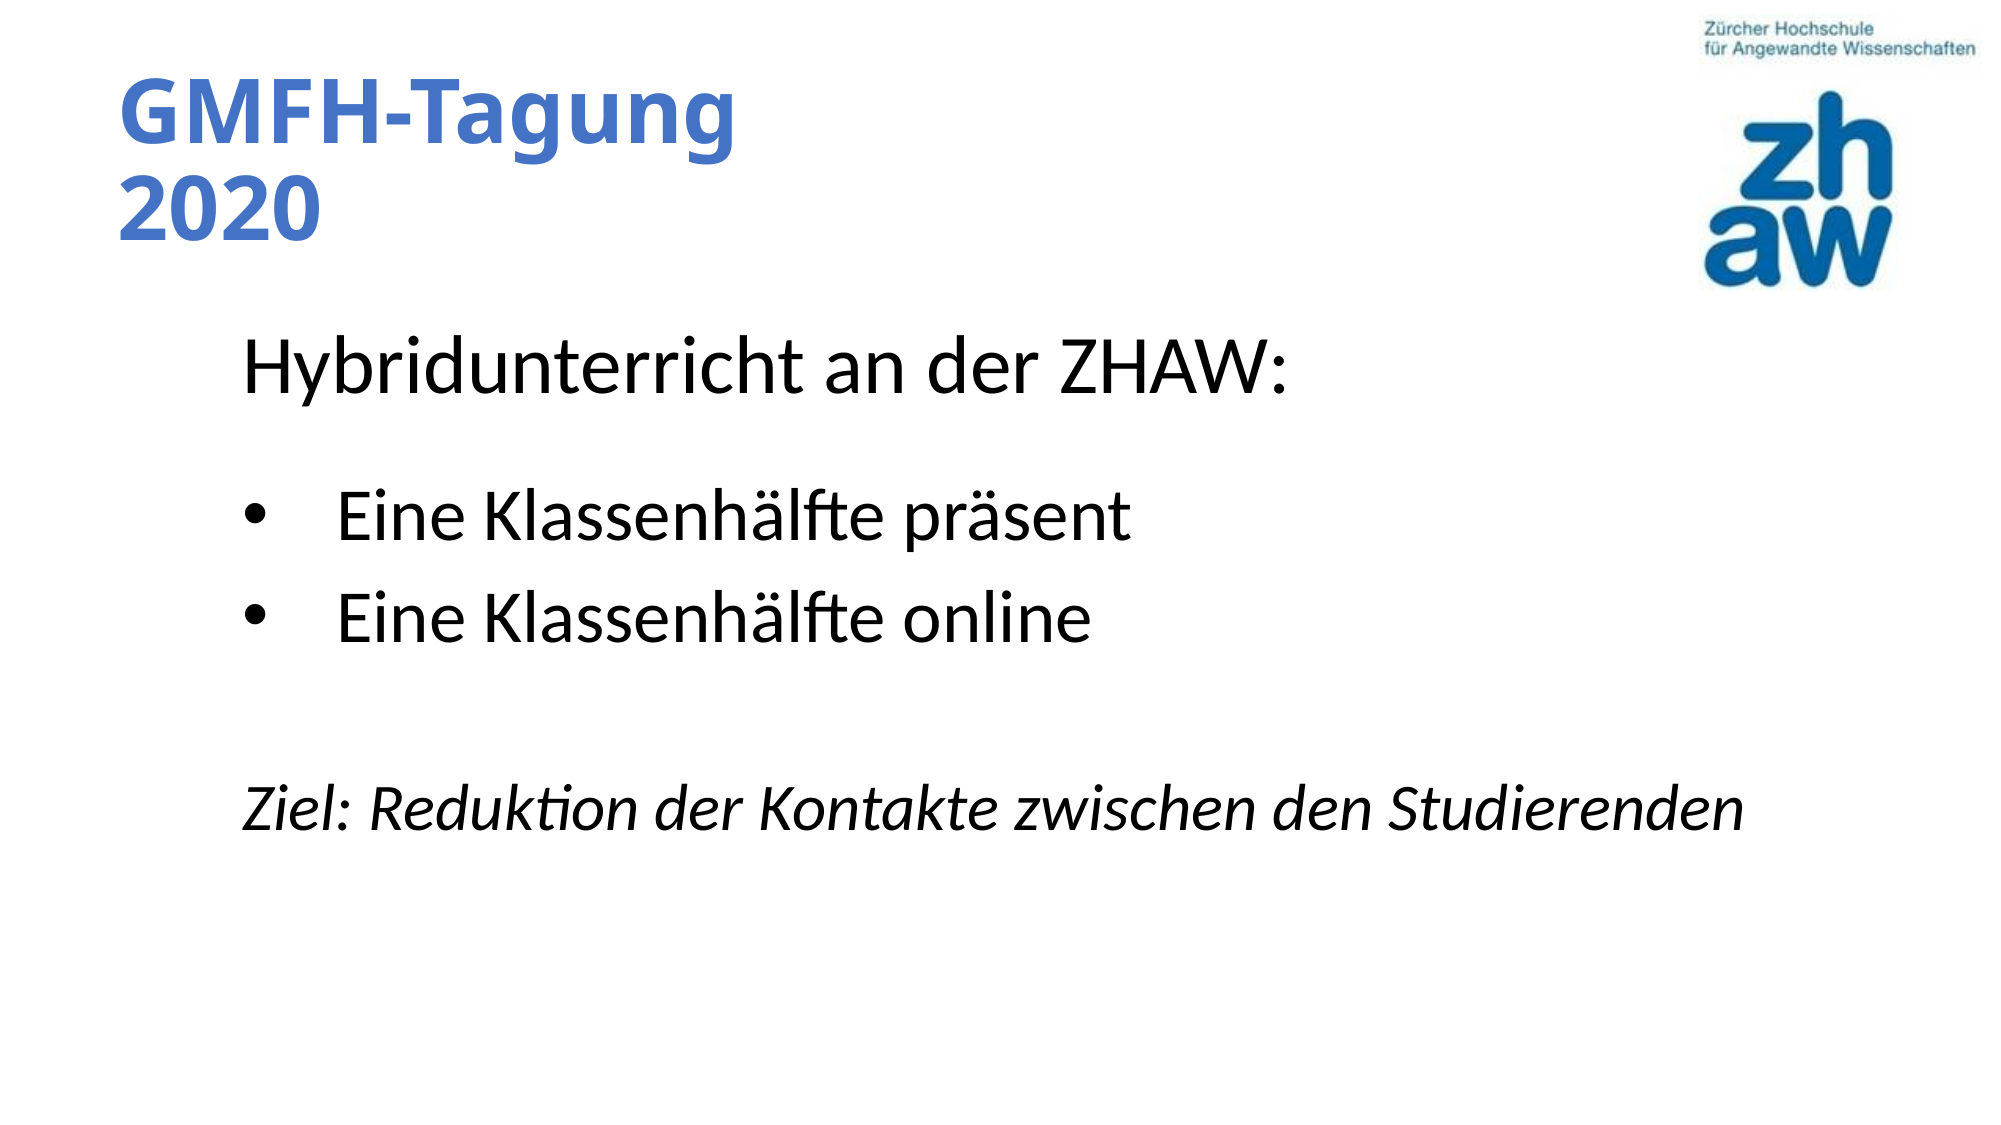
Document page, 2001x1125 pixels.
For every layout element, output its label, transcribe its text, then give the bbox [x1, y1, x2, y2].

title GMFH-Tagung 2020 [56, 58, 802, 170]
subtitle Hybridunterricht an der ZHAW: Eine Klassenhälfte präsent Eine Klassenhälfte online Ziel: Reduktion der Kontakte zwischen den Studierenden [149, 314, 1841, 988]
picture [1698, 14, 1982, 295]
